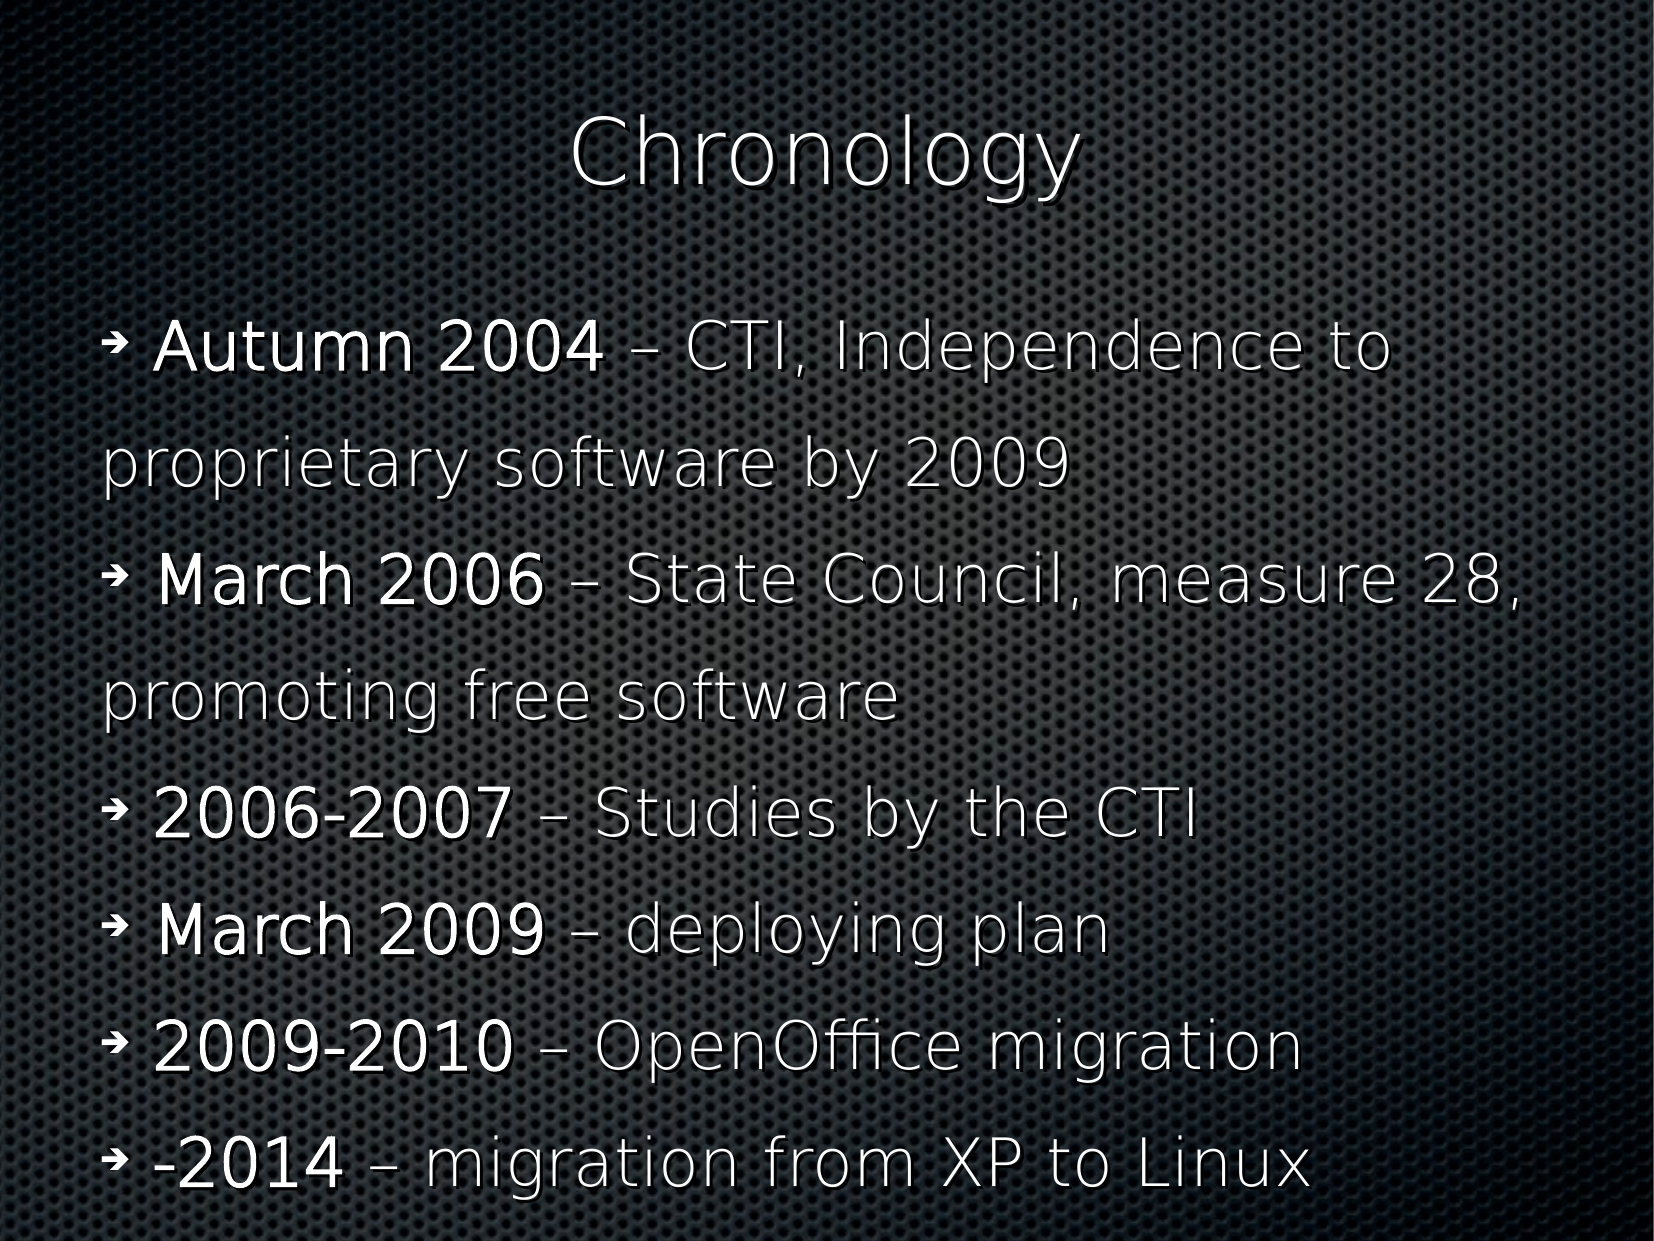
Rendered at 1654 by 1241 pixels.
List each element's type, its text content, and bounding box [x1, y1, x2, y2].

title Chronology [82, 49, 1571, 257]
picture [0, 0, 1654, 1241]
subtitle Autumn 2004 – CTI, Independence to proprietary software by 2009 March 2006 – State Council, measure 28, promoting free software 2006-2007 – Studies by the CTI March 2009 – deploying plan 2009-2010 – OpenOffice migration -2014 – migration from XP to Linux [99, 288, 1555, 1183]
